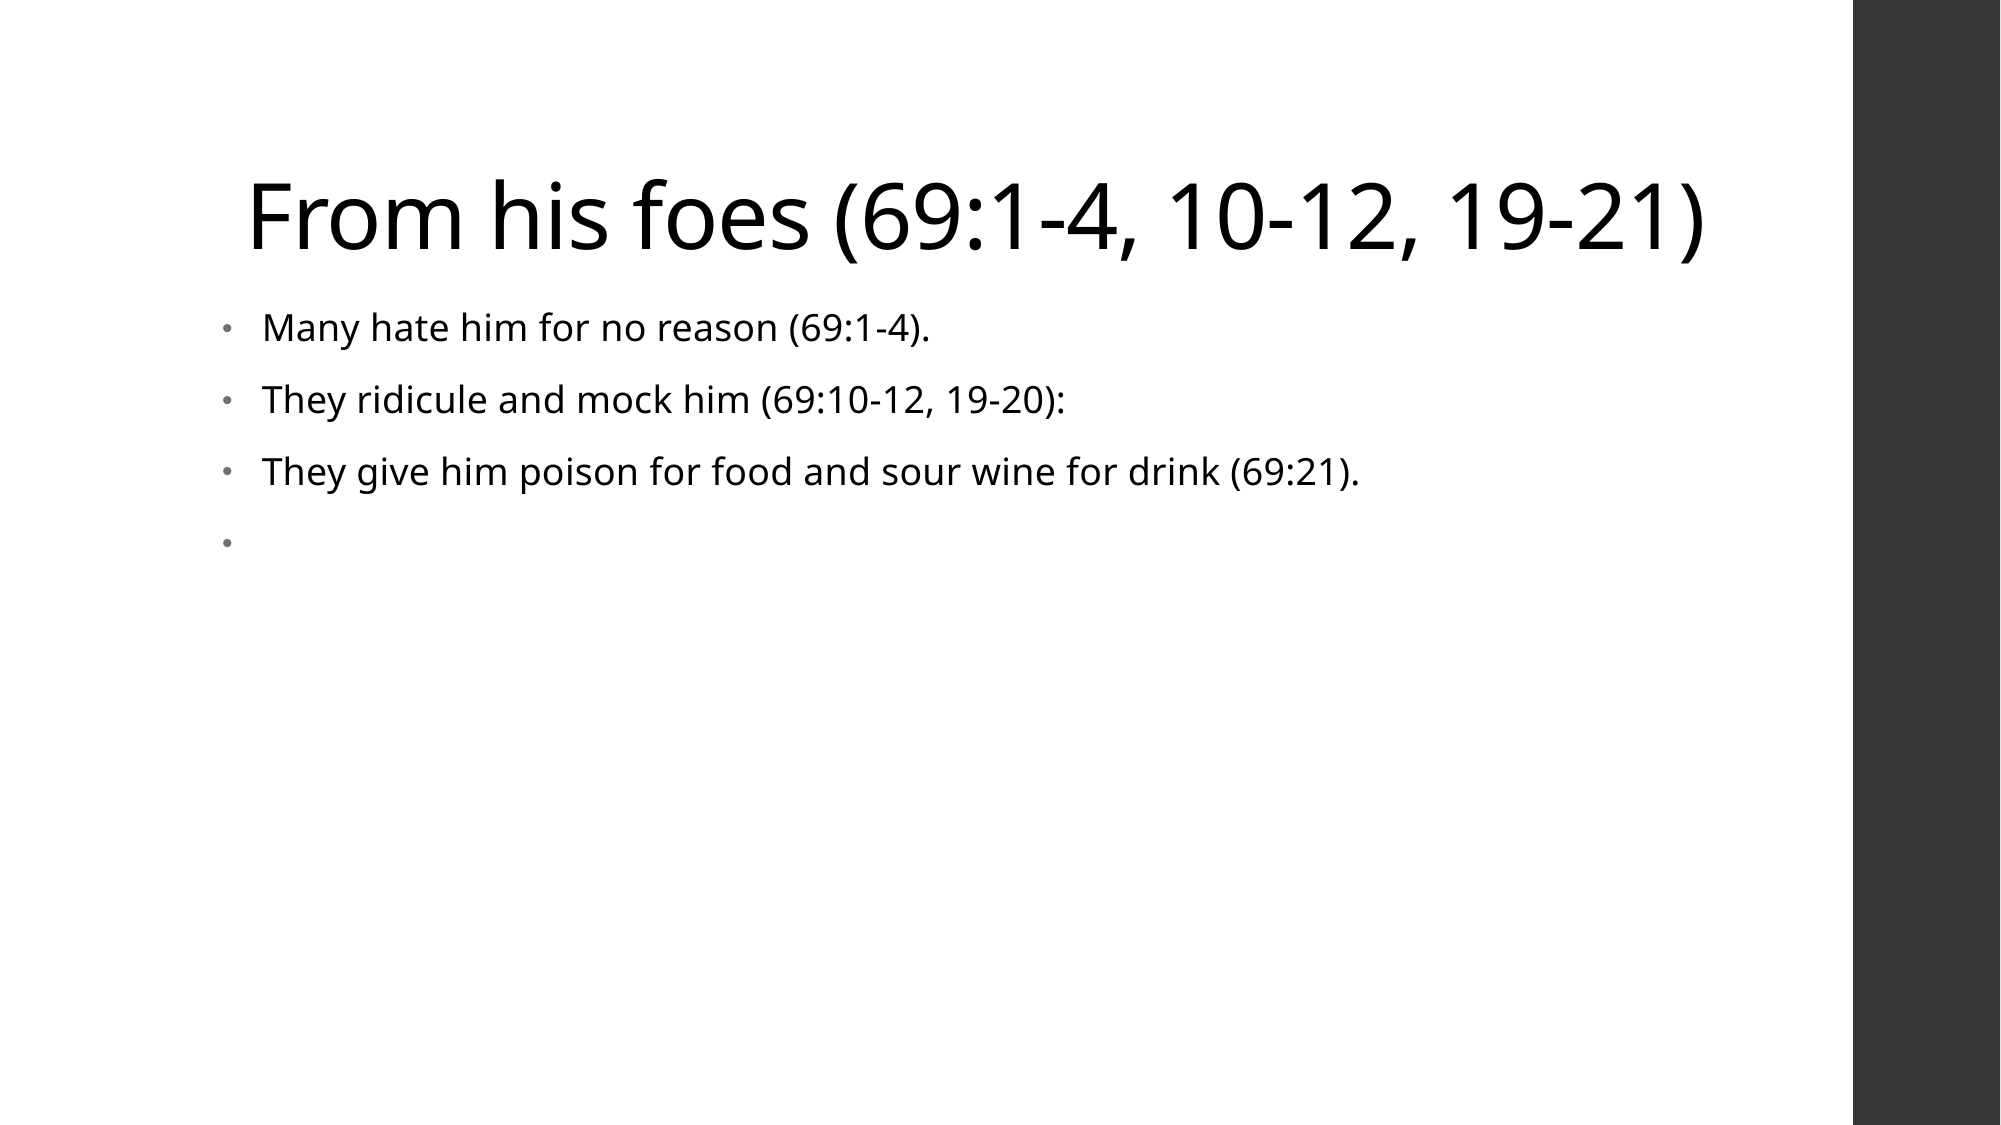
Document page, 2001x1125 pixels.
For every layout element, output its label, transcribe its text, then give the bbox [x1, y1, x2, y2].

title From his foes (69:1-4, 10-12, 19-21) [206, 60, 1797, 278]
list Many hate him for no reason (69:1-4). They ridicule and mock him (69:10-12, 19-20): They give him poison for food and sour wine for drink (69:21). [206, 299, 1617, 1014]
